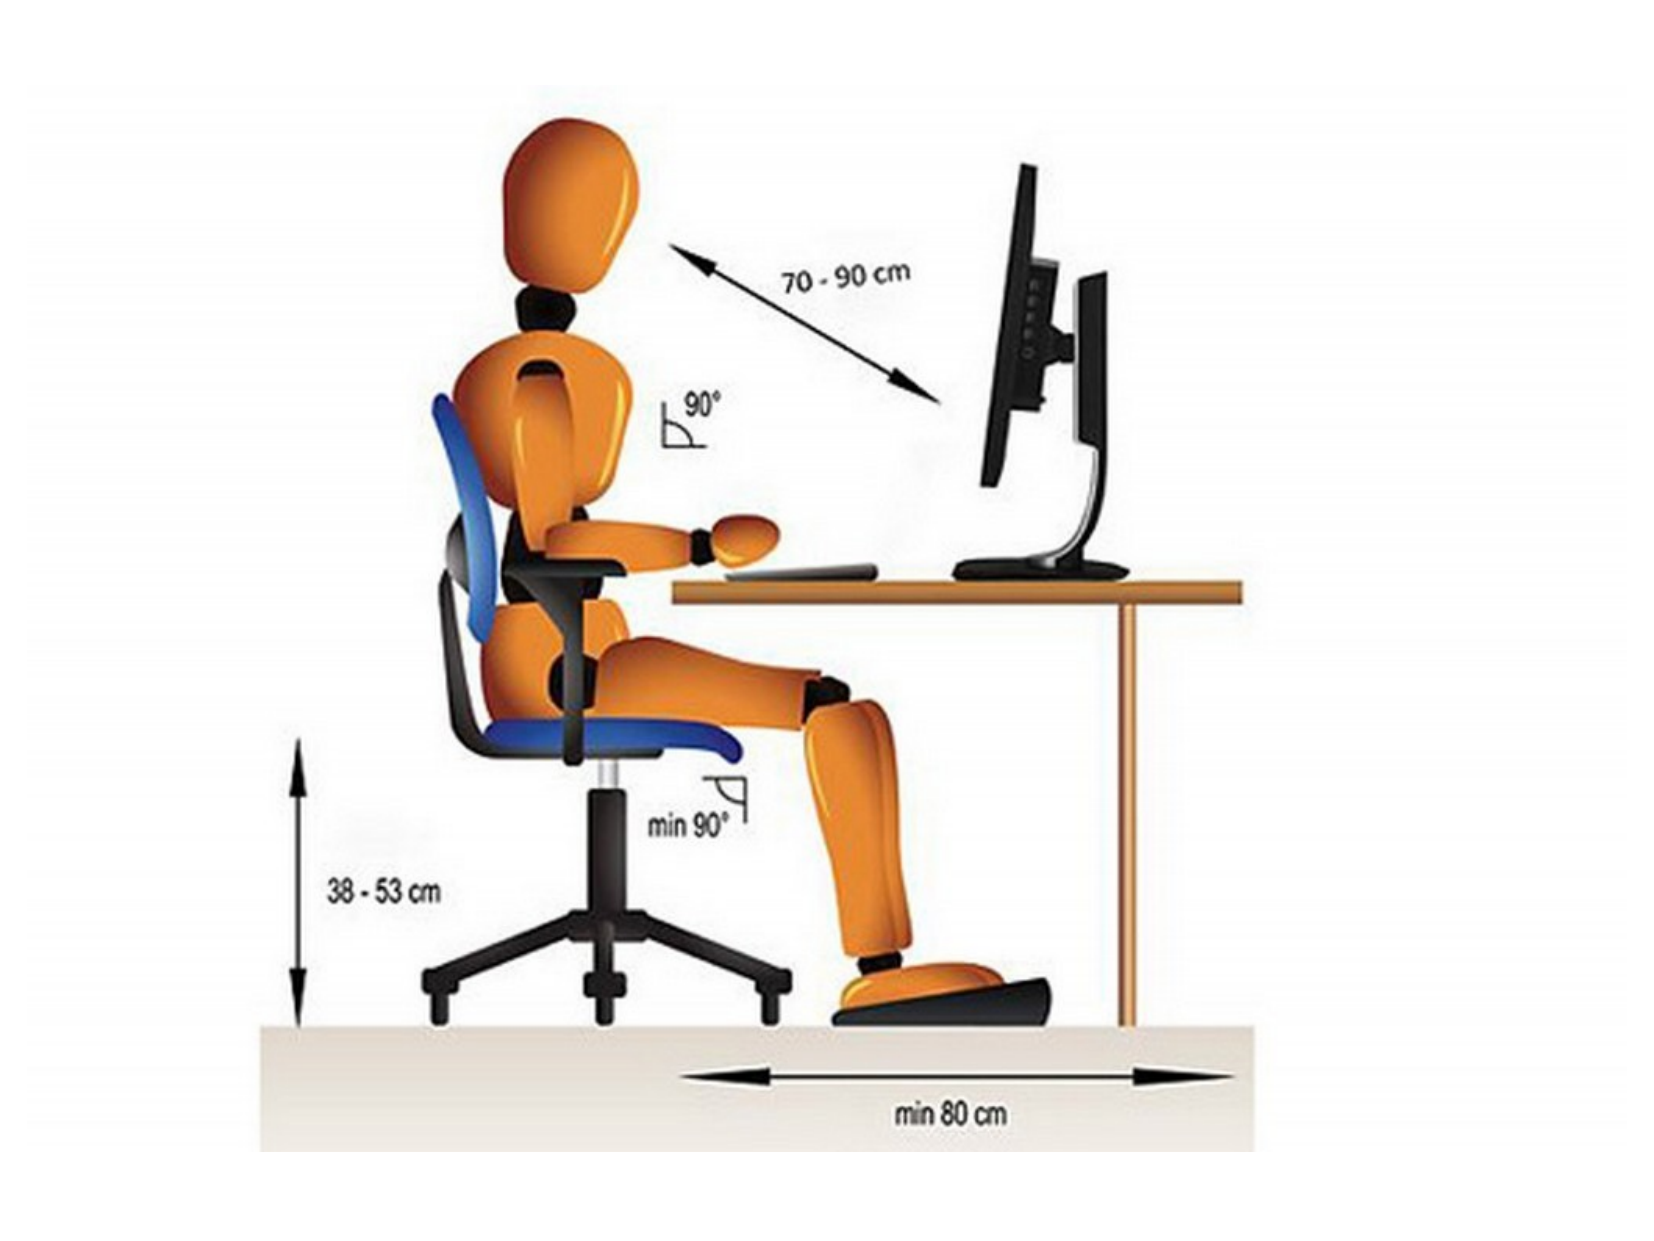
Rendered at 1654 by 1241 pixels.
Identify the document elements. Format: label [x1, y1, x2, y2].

picture [27, 85, 1627, 1152]
